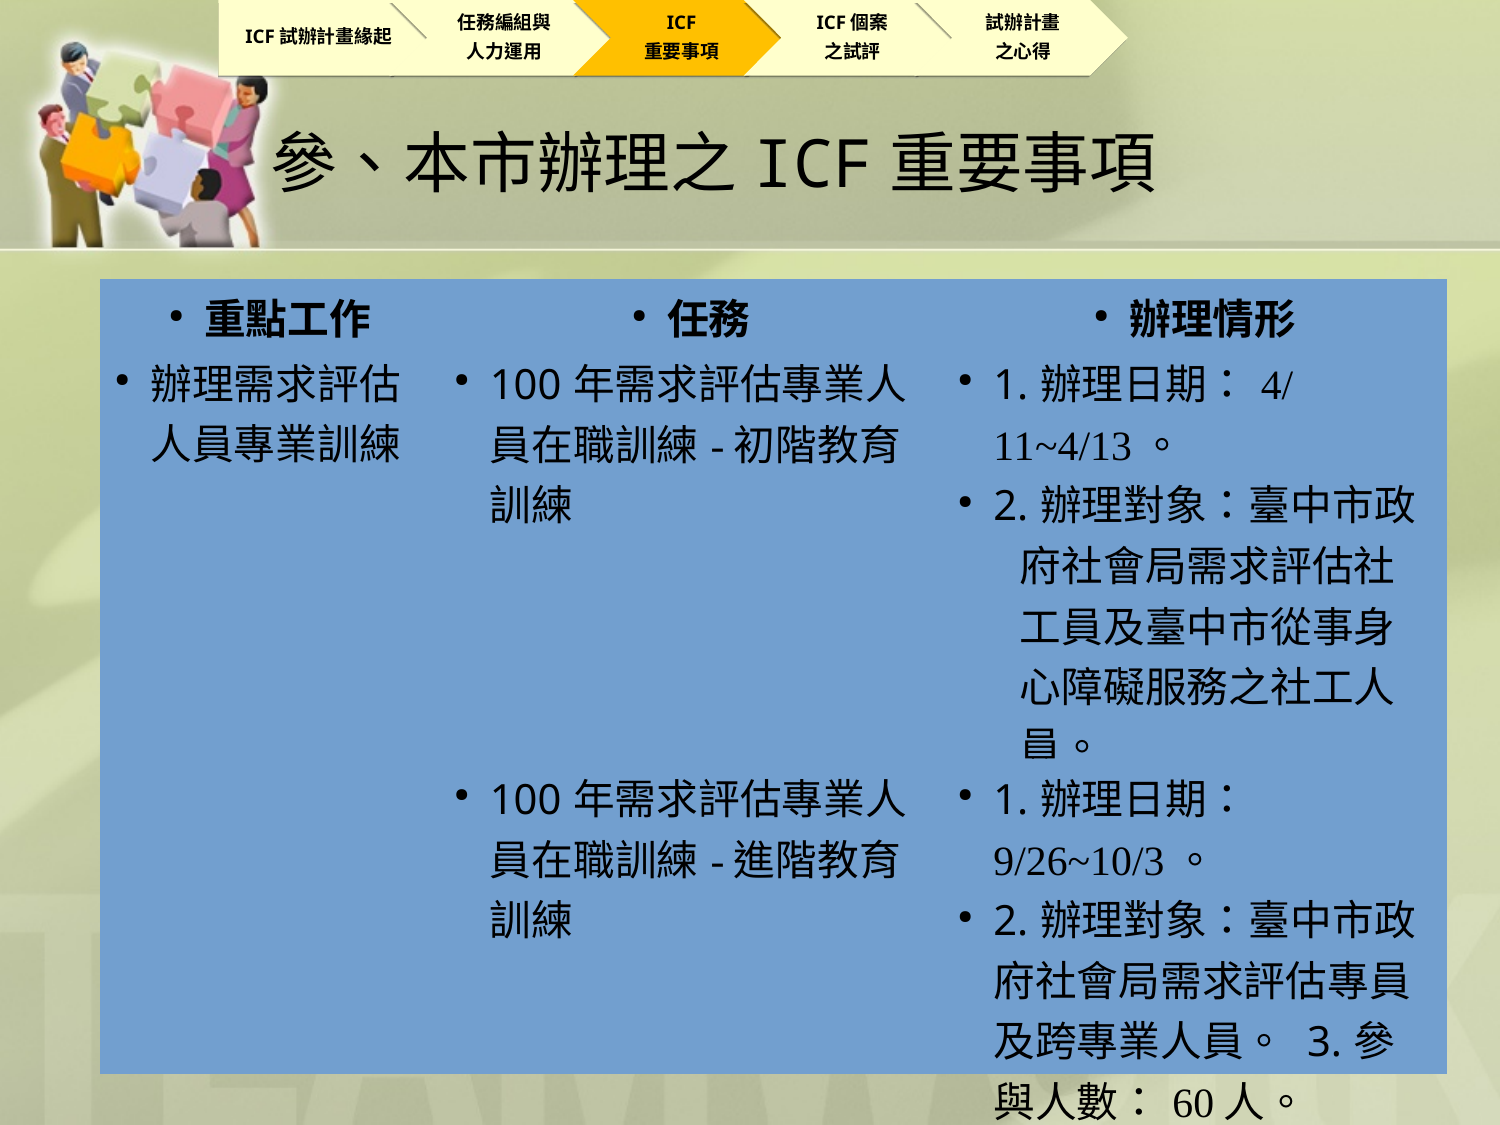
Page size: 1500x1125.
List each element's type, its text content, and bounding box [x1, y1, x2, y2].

table_cell 1.辦理日期：4/ 11~4/13。 2.辦理對象：臺中市政府社會局需求評估社工員及臺中市從事身心障礙服務之社工人員。 3.參與人數：53人。 [943, 344, 1447, 759]
table_header 辦理情形 [943, 279, 1447, 344]
table_header 任務 [440, 279, 943, 344]
text_box ICF 重要事項 [573, 0, 780, 76]
text_box [1074, 1074, 1426, 1103]
text_box [1104, 1093, 1110, 1103]
table_cell 辦理需求評估人員專業訓練 [100, 344, 440, 1074]
text_box 參、本市辦理之ICF重要事項 [210, 114, 1216, 209]
text_box 試辦計畫 之心得 [914, 0, 1128, 76]
table_cell 100年需求評估專業人員在職訓練-進階教育訓練 [440, 759, 943, 1074]
text_box 任務編組與 人力運用 [389, 0, 610, 76]
table_header 重點工作 [100, 279, 440, 344]
text_box [1198, 1091, 1208, 1103]
text_box ICF個案 之試評 [743, 0, 951, 76]
text_box [1282, 1097, 1290, 1103]
table_cell 100年需求評估專業人員在職訓練-初階教育訓練 [440, 344, 943, 759]
text_box ICF試辦計畫緣起 [218, 0, 426, 76]
table_cell 1.辦理日期： 9/26~10/3。 2.辦理對象：臺中市政府社會局需求評估專員及跨專業人員。 3.參與人數：60人。 [943, 759, 1447, 1074]
